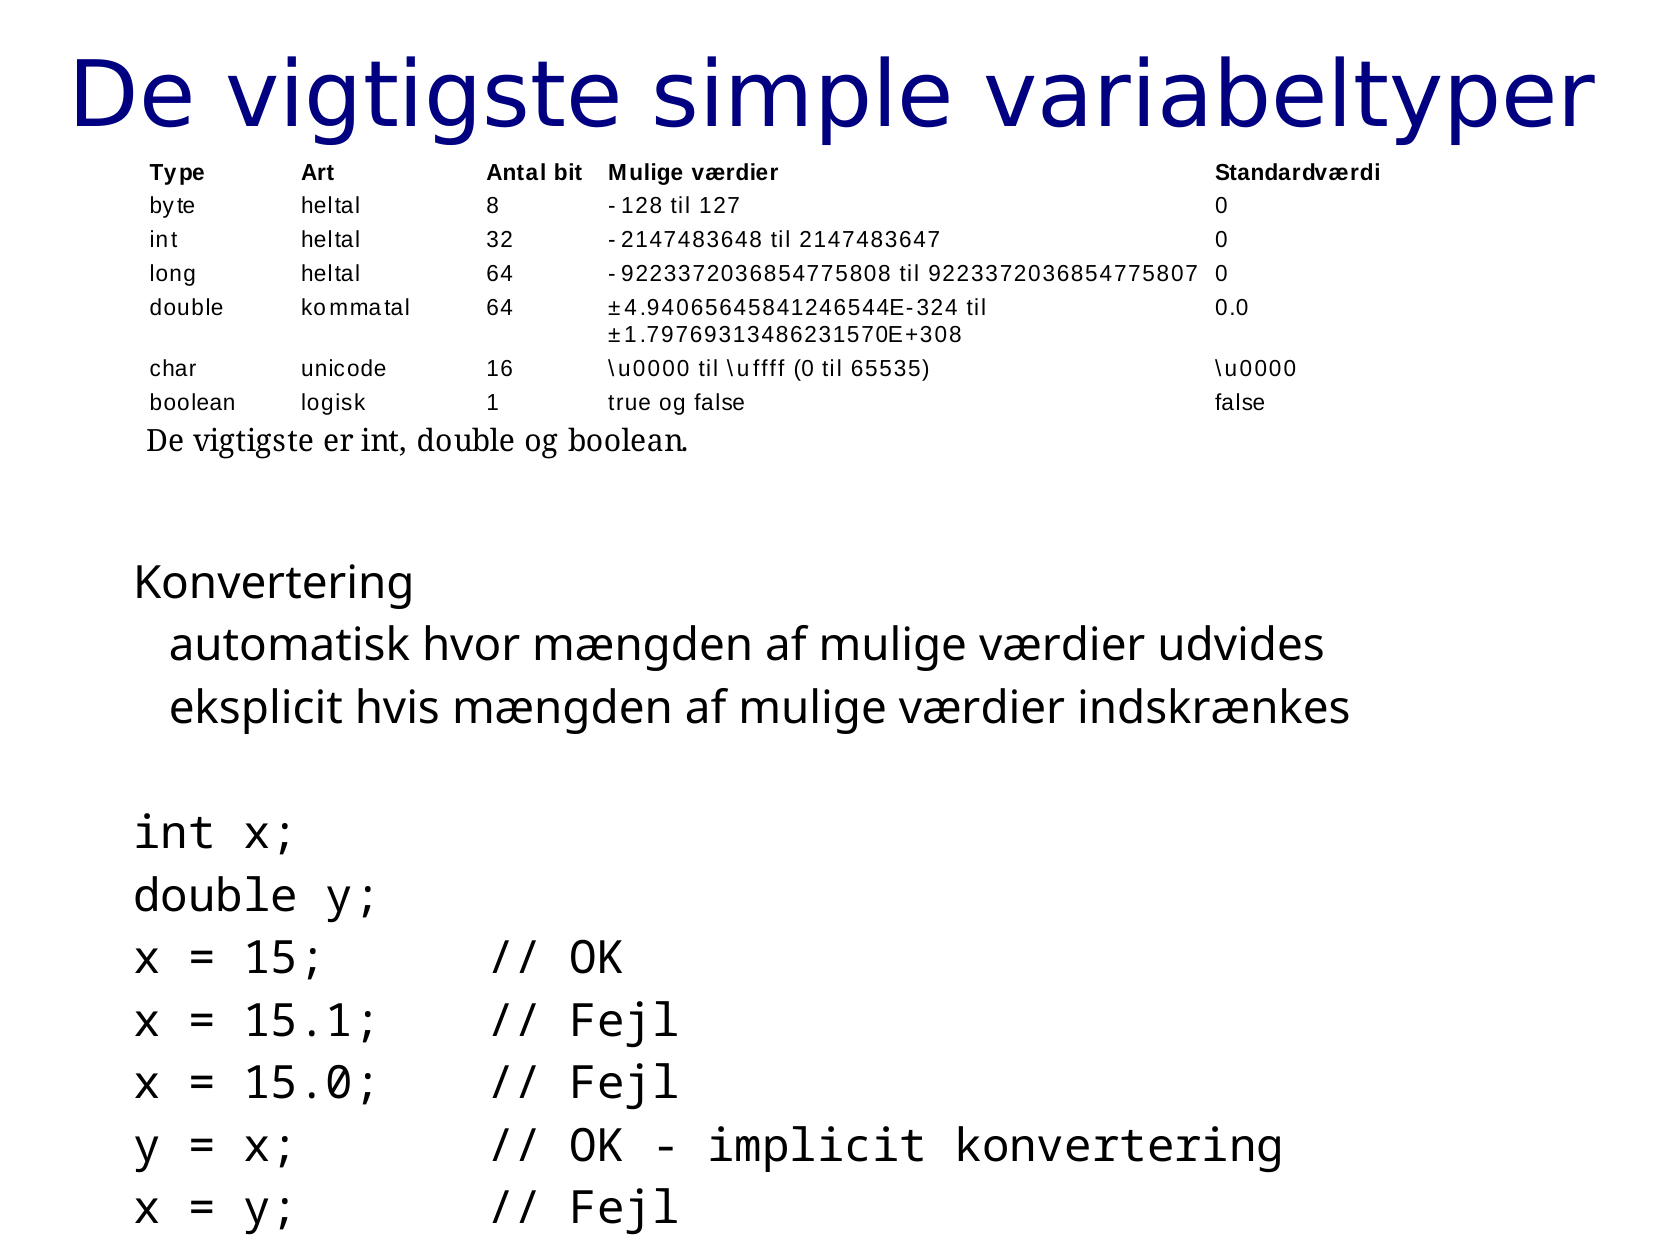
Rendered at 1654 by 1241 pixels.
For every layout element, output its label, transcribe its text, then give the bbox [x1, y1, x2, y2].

text_box Konvertering automatisk hvor mængden af mulige værdier udvides eksplicit hvis mængden af mulige værdier indskrænkes int x; double y; x = 15; // OK x = 15.1; // Fejl x = 15.0; // Fejl y = x; // OK - implicit konvertering x = y; // Fejl x = (int) y; // OK - eksplicit konvertering [133, 549, 1548, 1193]
title De vigtigste simple variabeltyper [31, 0, 1636, 198]
chart [144, 155, 1500, 569]
